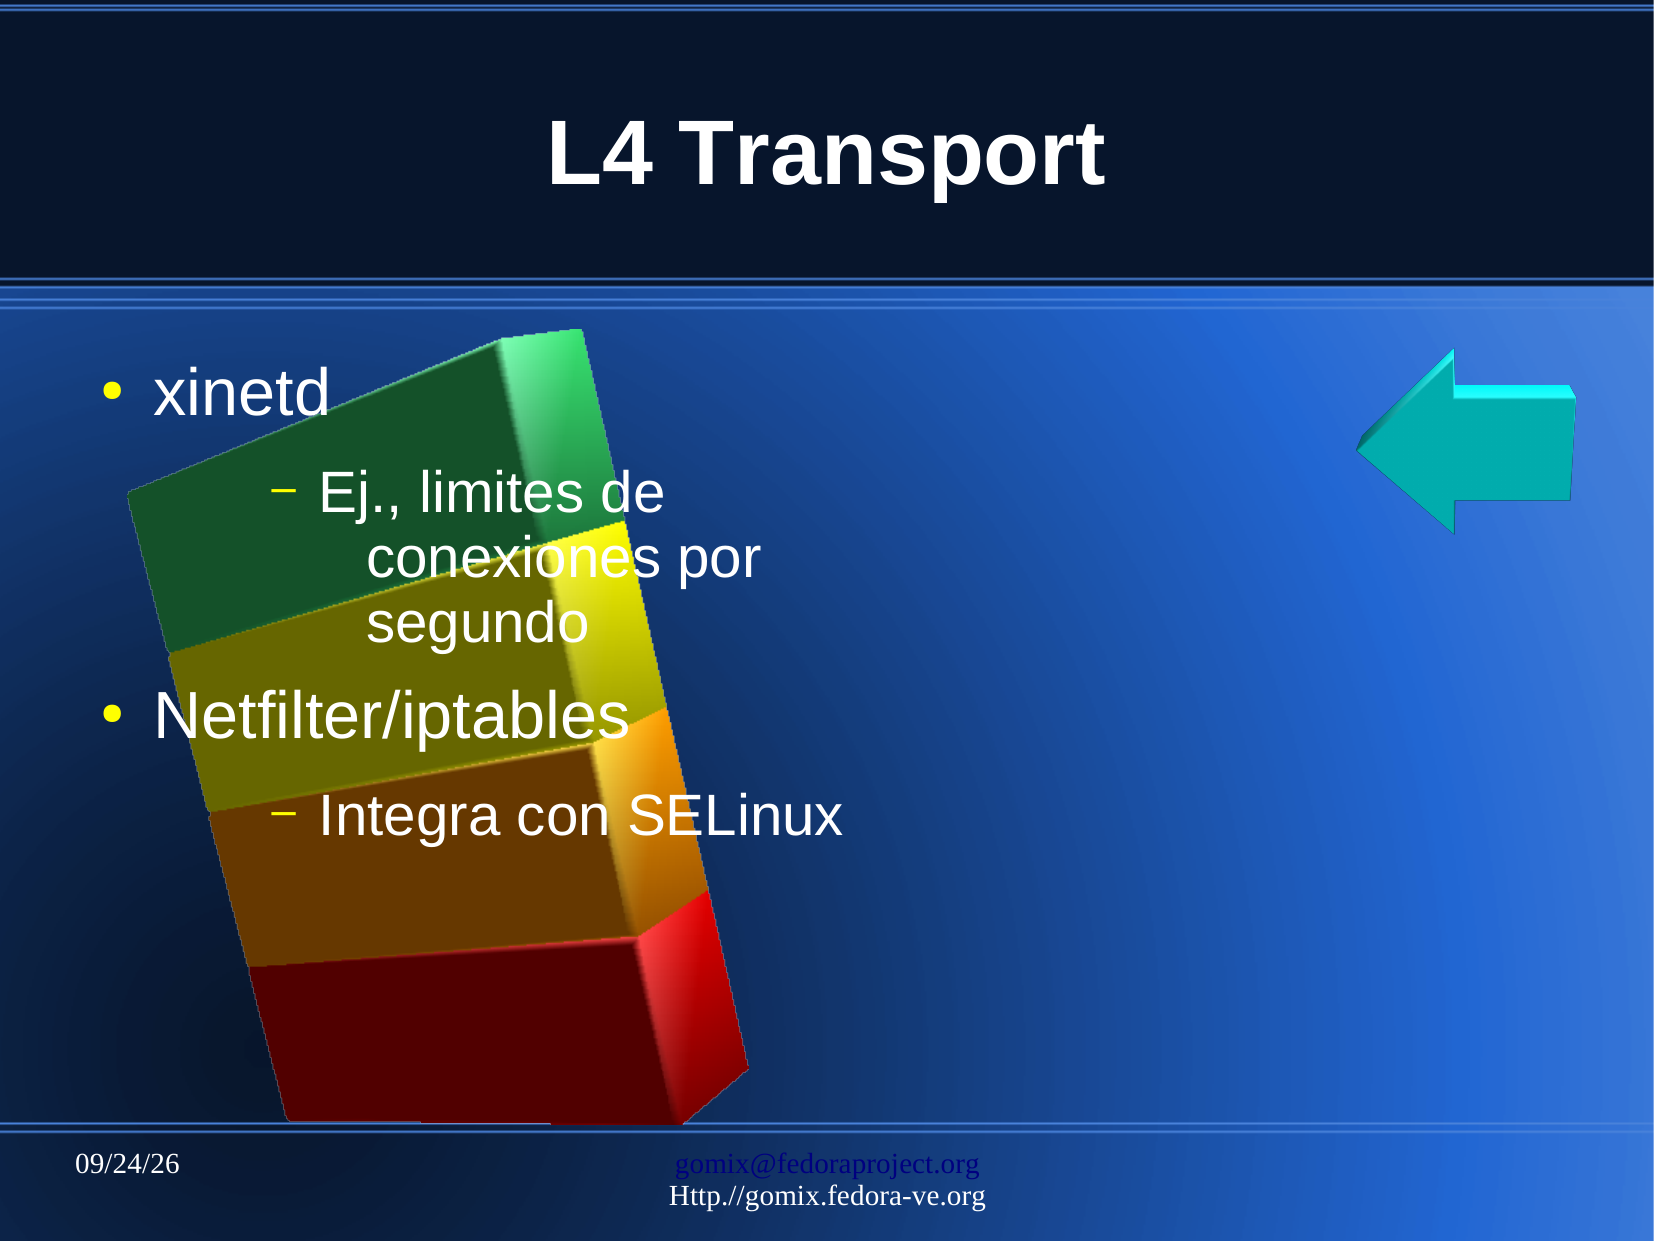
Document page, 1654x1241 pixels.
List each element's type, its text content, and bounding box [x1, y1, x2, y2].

title L4 Transport [82, 49, 1571, 257]
list xinetd Ej., limites de conexiones por segundo Netfilter/iptables Integra con SELinux [82, 355, 976, 1058]
picture [0, 0, 1654, 1241]
